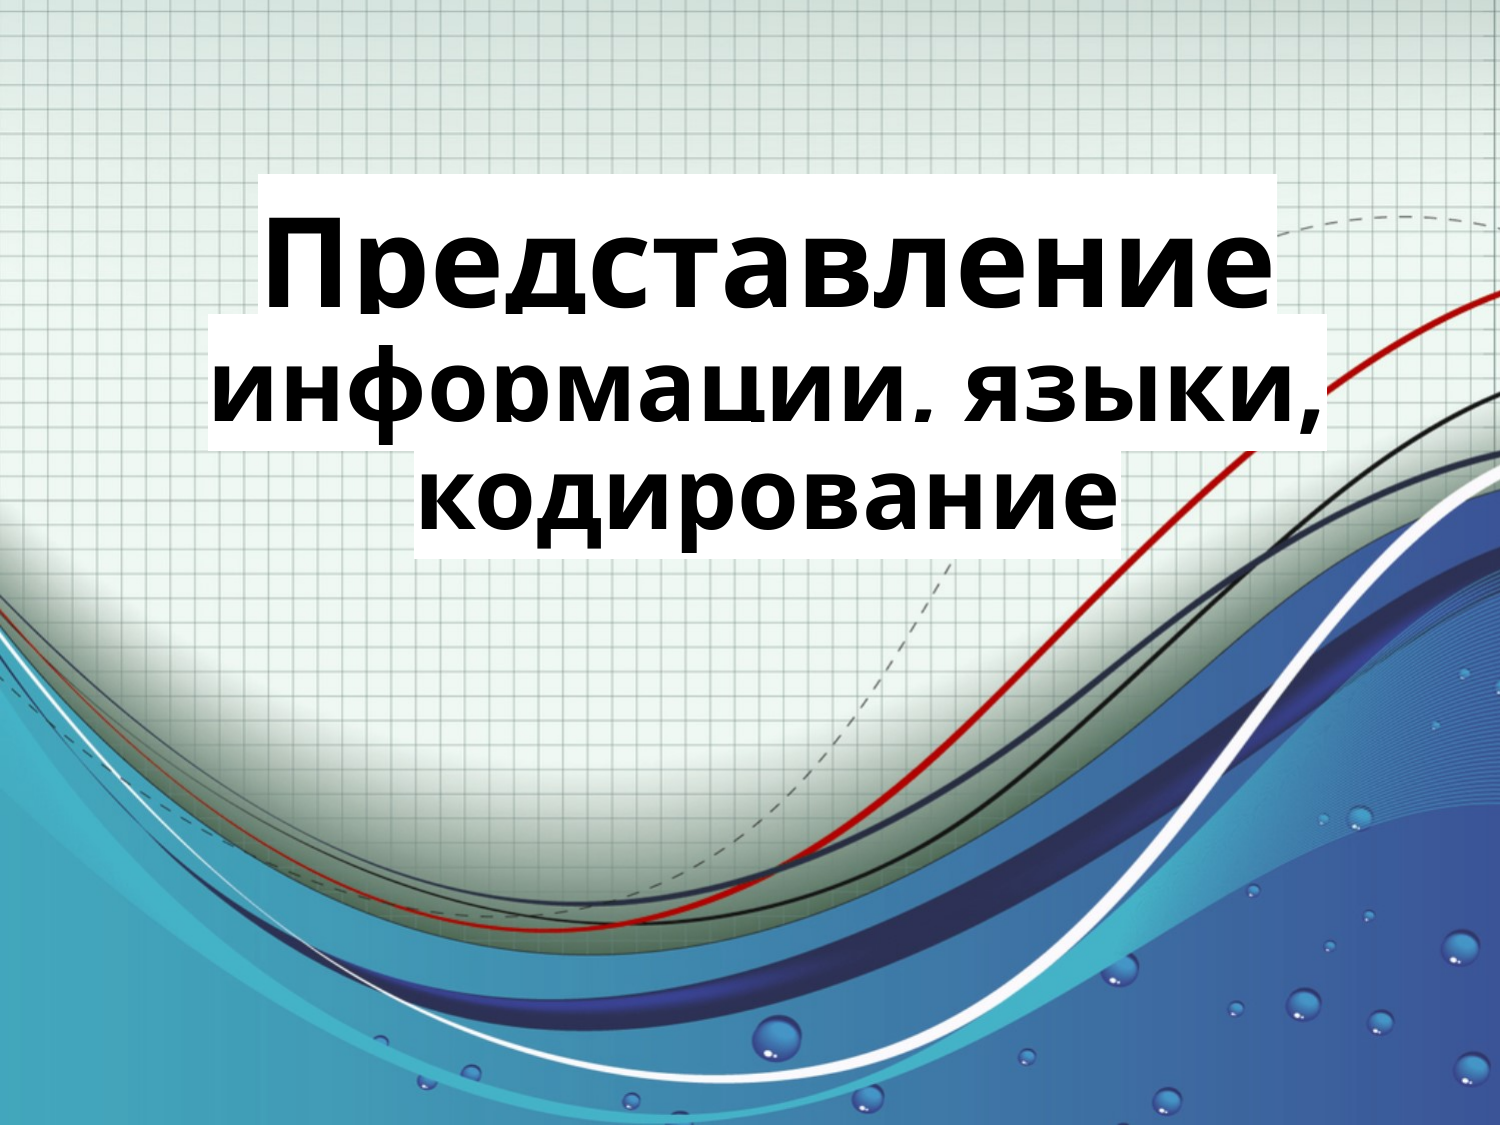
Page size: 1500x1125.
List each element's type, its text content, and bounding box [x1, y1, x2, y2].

title Представление информации, языки, кодирование [129, 336, 1405, 559]
picture [0, 0, 1500, 1125]
